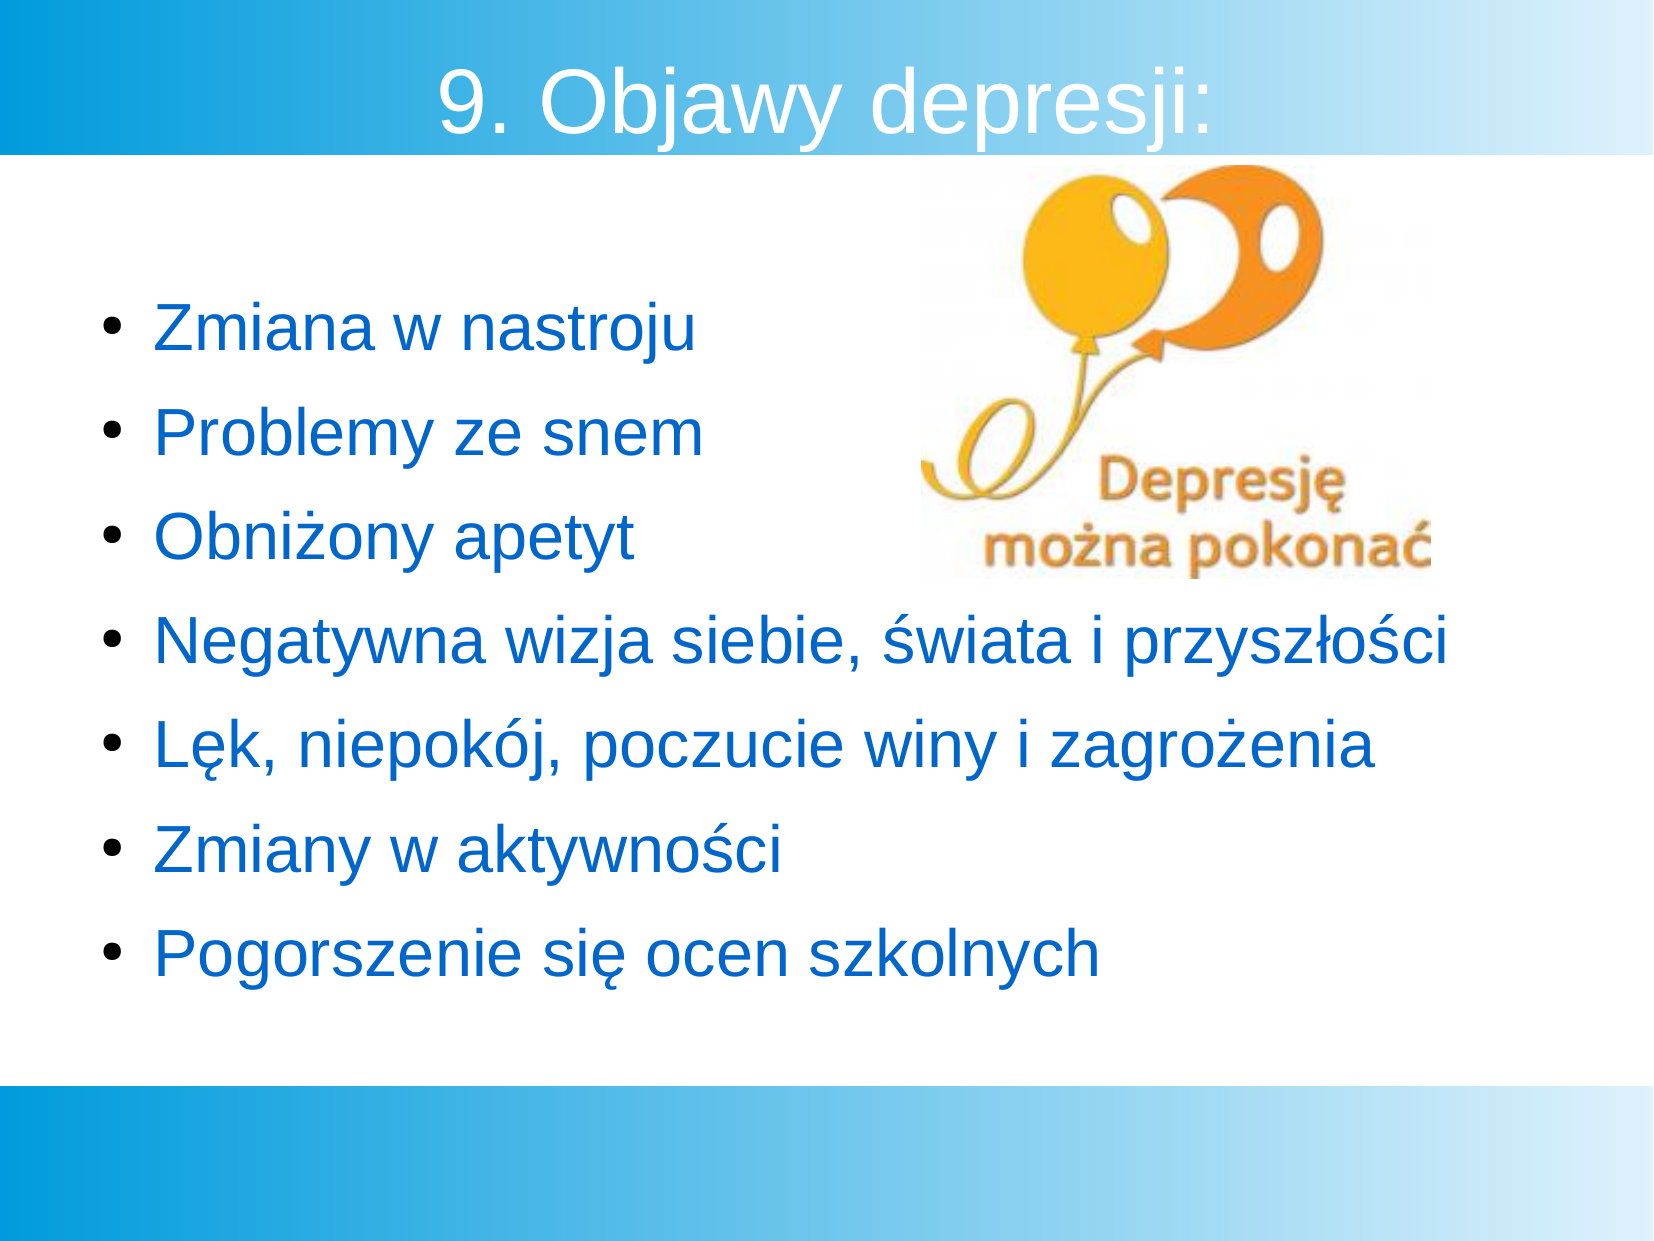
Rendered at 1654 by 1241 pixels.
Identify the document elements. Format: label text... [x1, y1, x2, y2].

title 9. Objawy depresji: [82, 49, 1571, 155]
picture [921, 165, 1431, 579]
list Zmiana w nastroju Problemy ze snem Obniżony apetyt Negatywna wizja siebie, świata i przyszłości Lęk, niepokój, poczucie winy i zagrożenia Zmiany w aktywności Pogorszenie się ocen szkolnych [82, 290, 1571, 1010]
